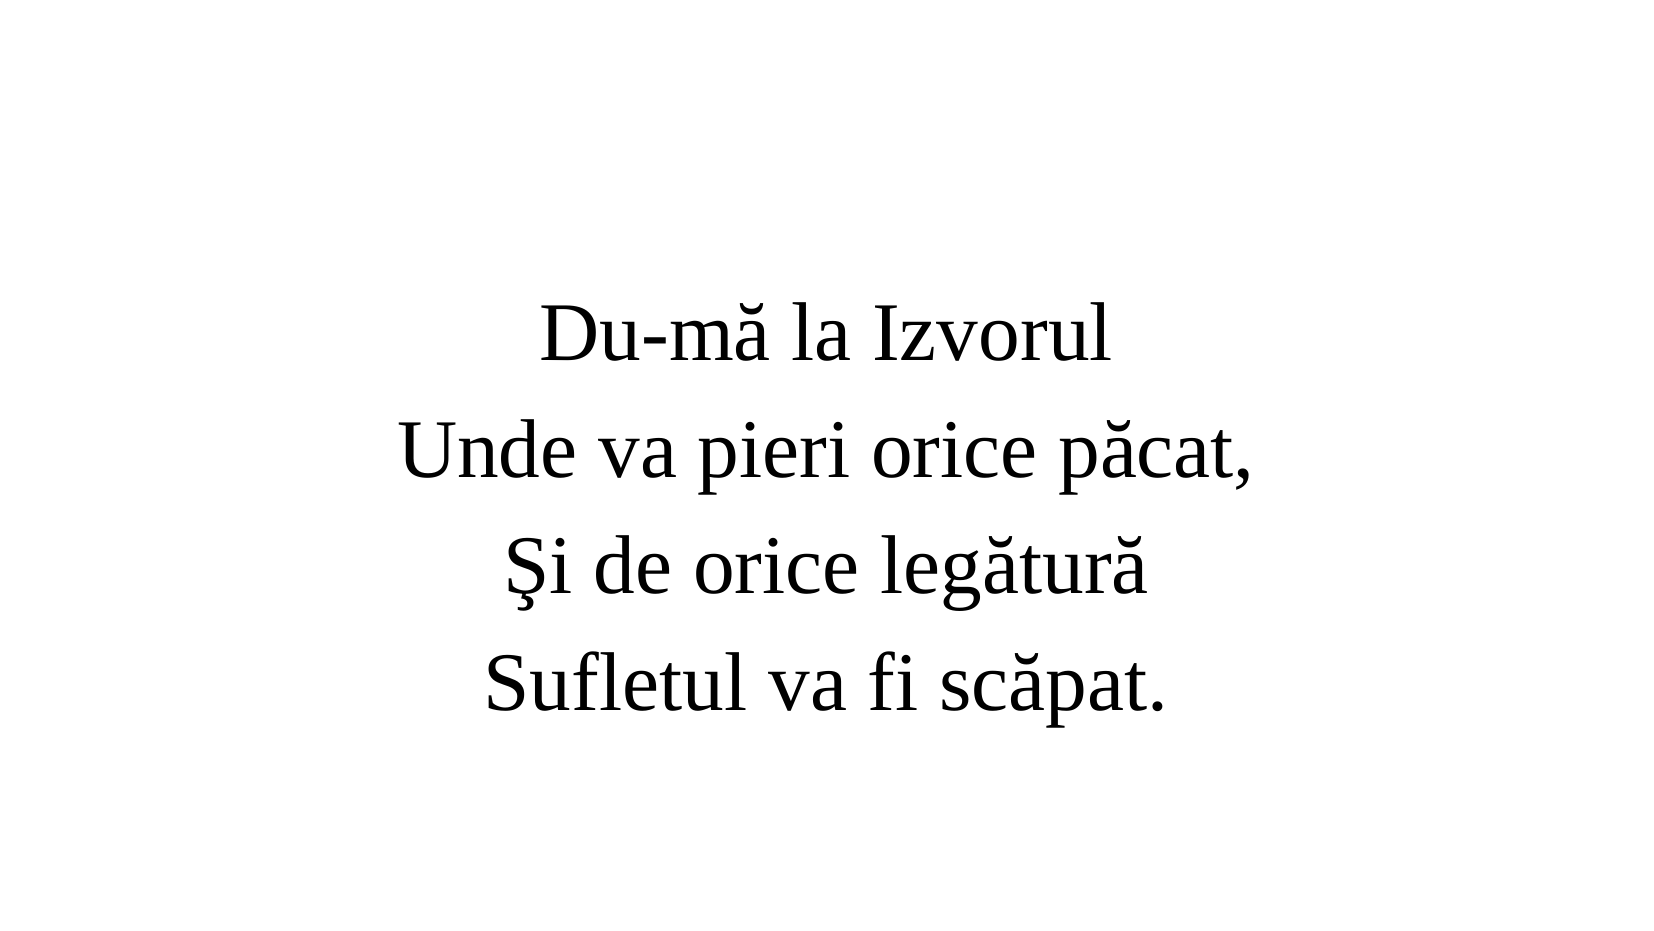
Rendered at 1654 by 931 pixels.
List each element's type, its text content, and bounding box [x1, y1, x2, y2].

subtitle Du-mă la Izvorul Unde va pieri orice păcat, Şi de orice legătură Sufletul va fi scăpat. [0, 269, 1654, 661]
